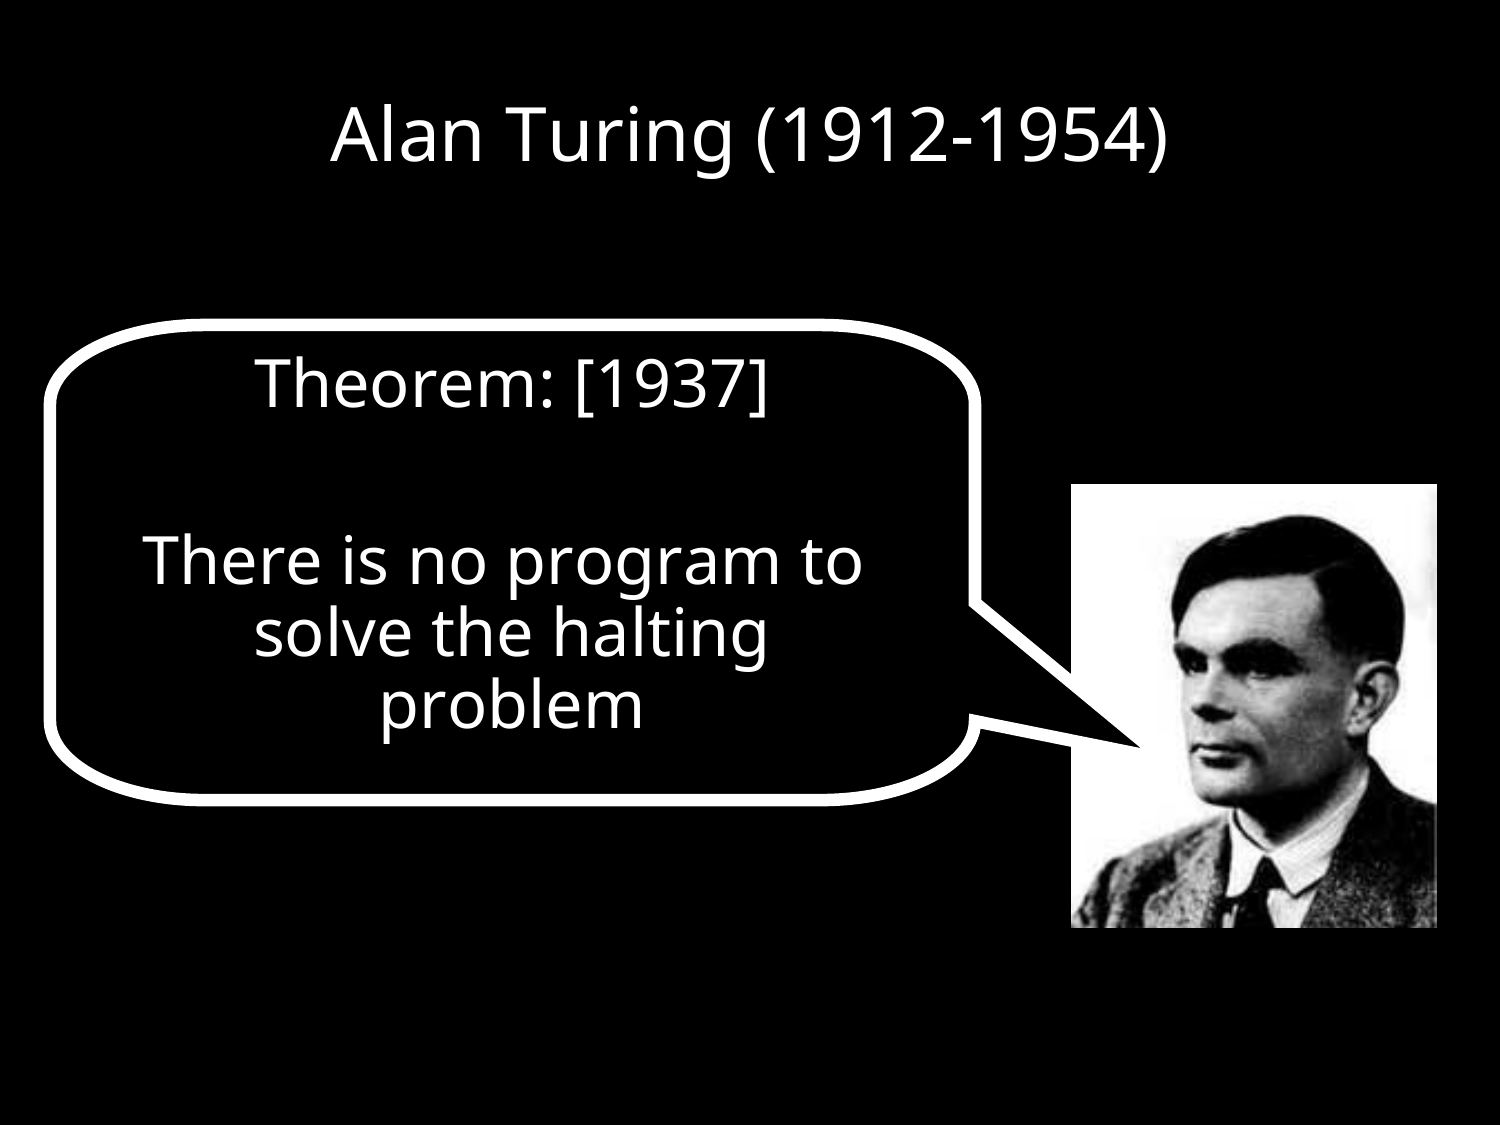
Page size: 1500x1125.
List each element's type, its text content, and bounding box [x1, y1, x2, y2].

text_box Theorem: [1937] There is no program to solve the halting problem [49, 324, 1165, 801]
text_box Alan Turing (1912-1954) [112, 37, 1388, 225]
picture [1070, 484, 1437, 929]
